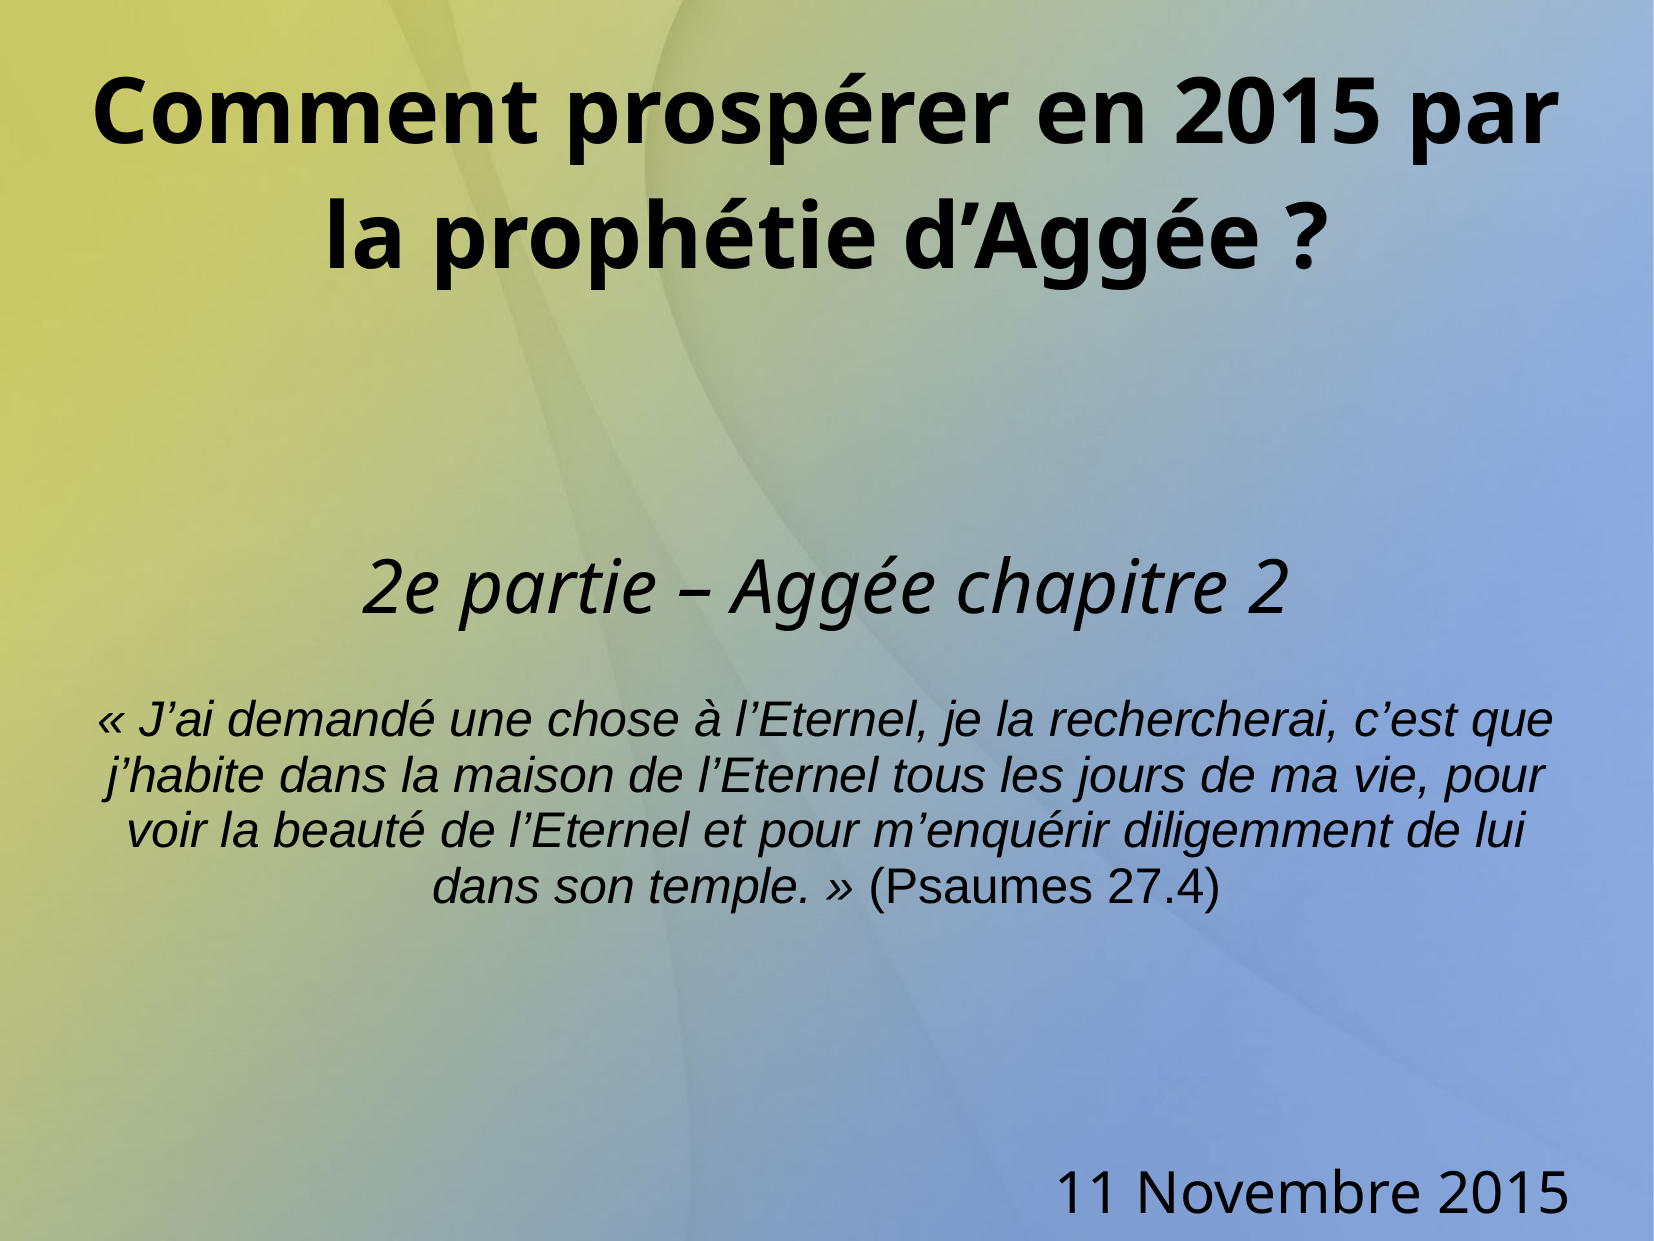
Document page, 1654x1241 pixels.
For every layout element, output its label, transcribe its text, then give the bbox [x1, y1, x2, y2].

subtitle Comment prospérer en 2015 par la prophétie d’Aggée ? 2e partie – Aggée chapitre 2 « J’ai demandé une chose à l’Eternel, je la rechercherai, c’est que j’habite dans la maison de l’Eternel tous les jours de ma vie, pour voir la beauté de l’Eternel et pour m’enquérir diligemment de lui dans son temple. » (Psaumes 27.4) 11 Novembre 2015 [82, 96, 1571, 1181]
picture [0, 0, 1654, 1241]
